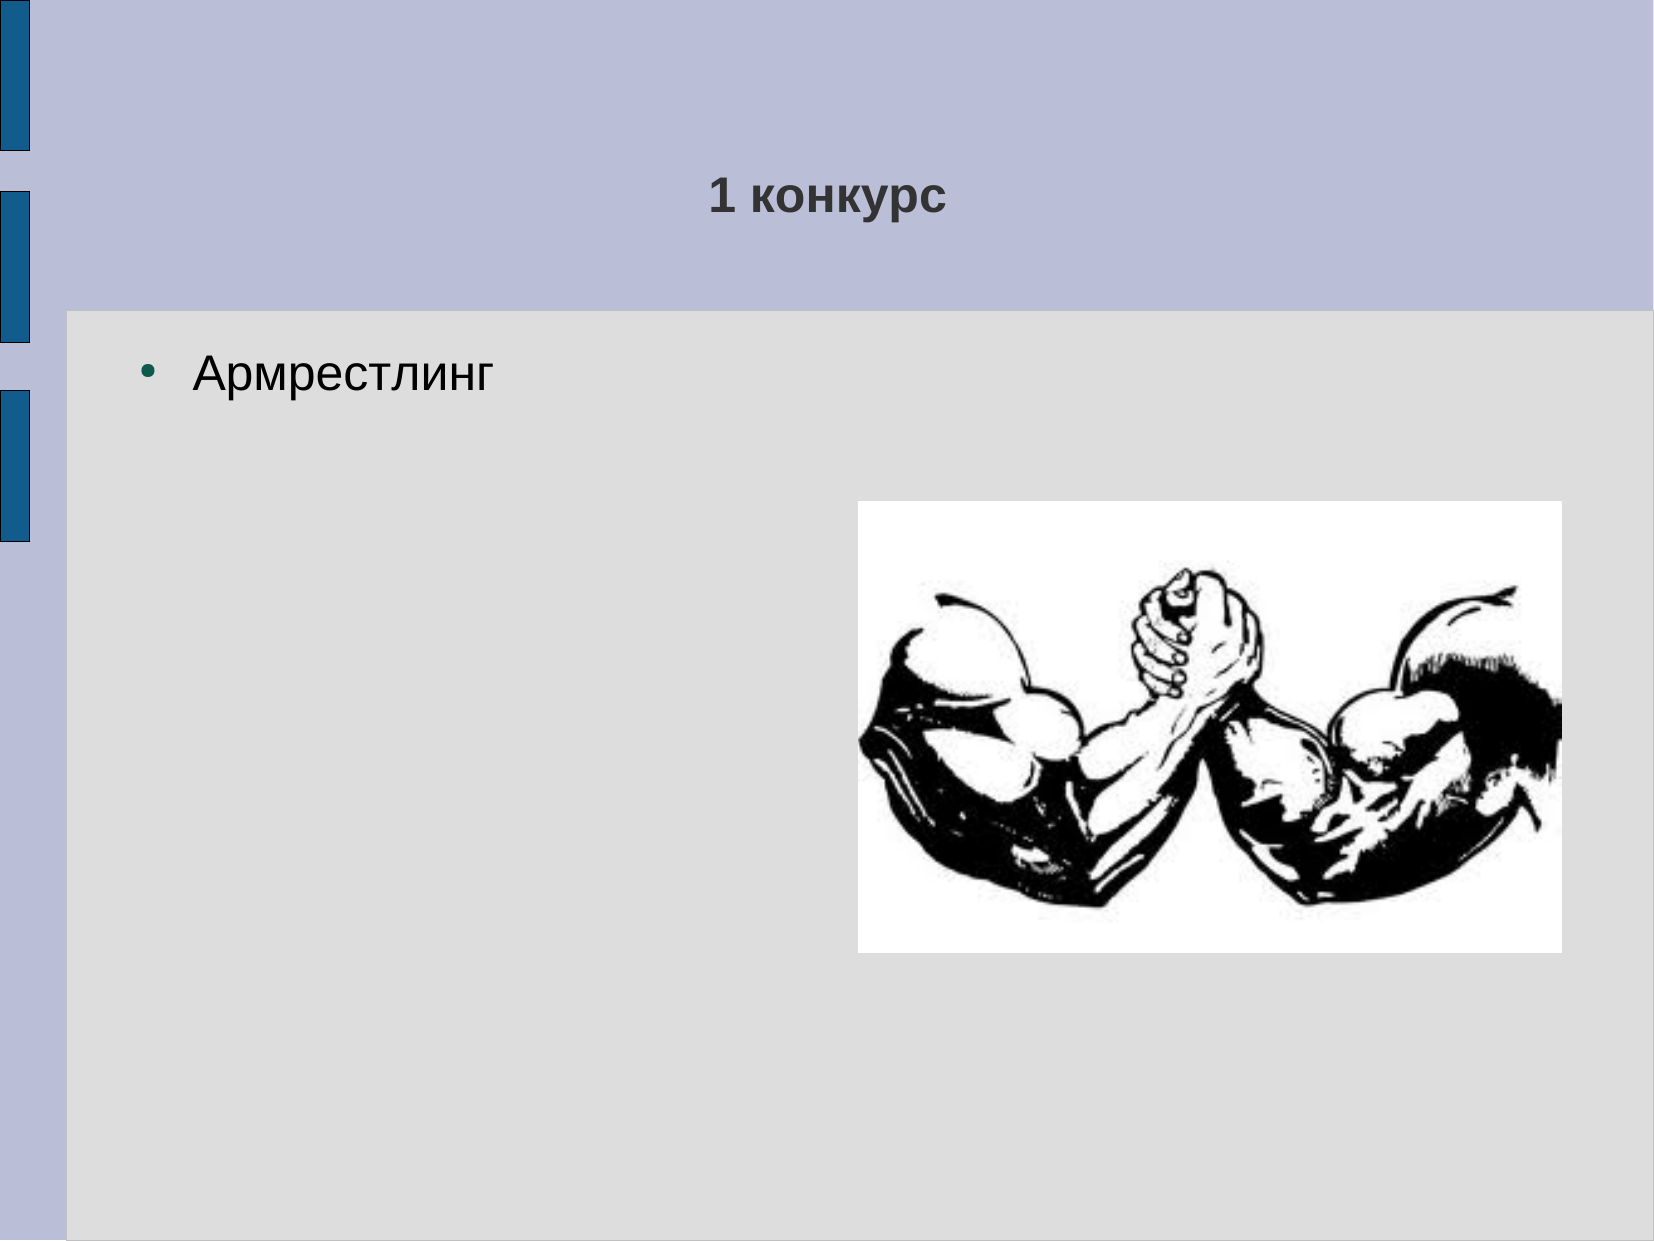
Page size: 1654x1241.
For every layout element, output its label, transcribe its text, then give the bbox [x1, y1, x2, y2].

picture [858, 501, 1562, 953]
title 1 конкурс [121, 91, 1534, 299]
list Армрестлинг [121, 344, 1534, 1127]
